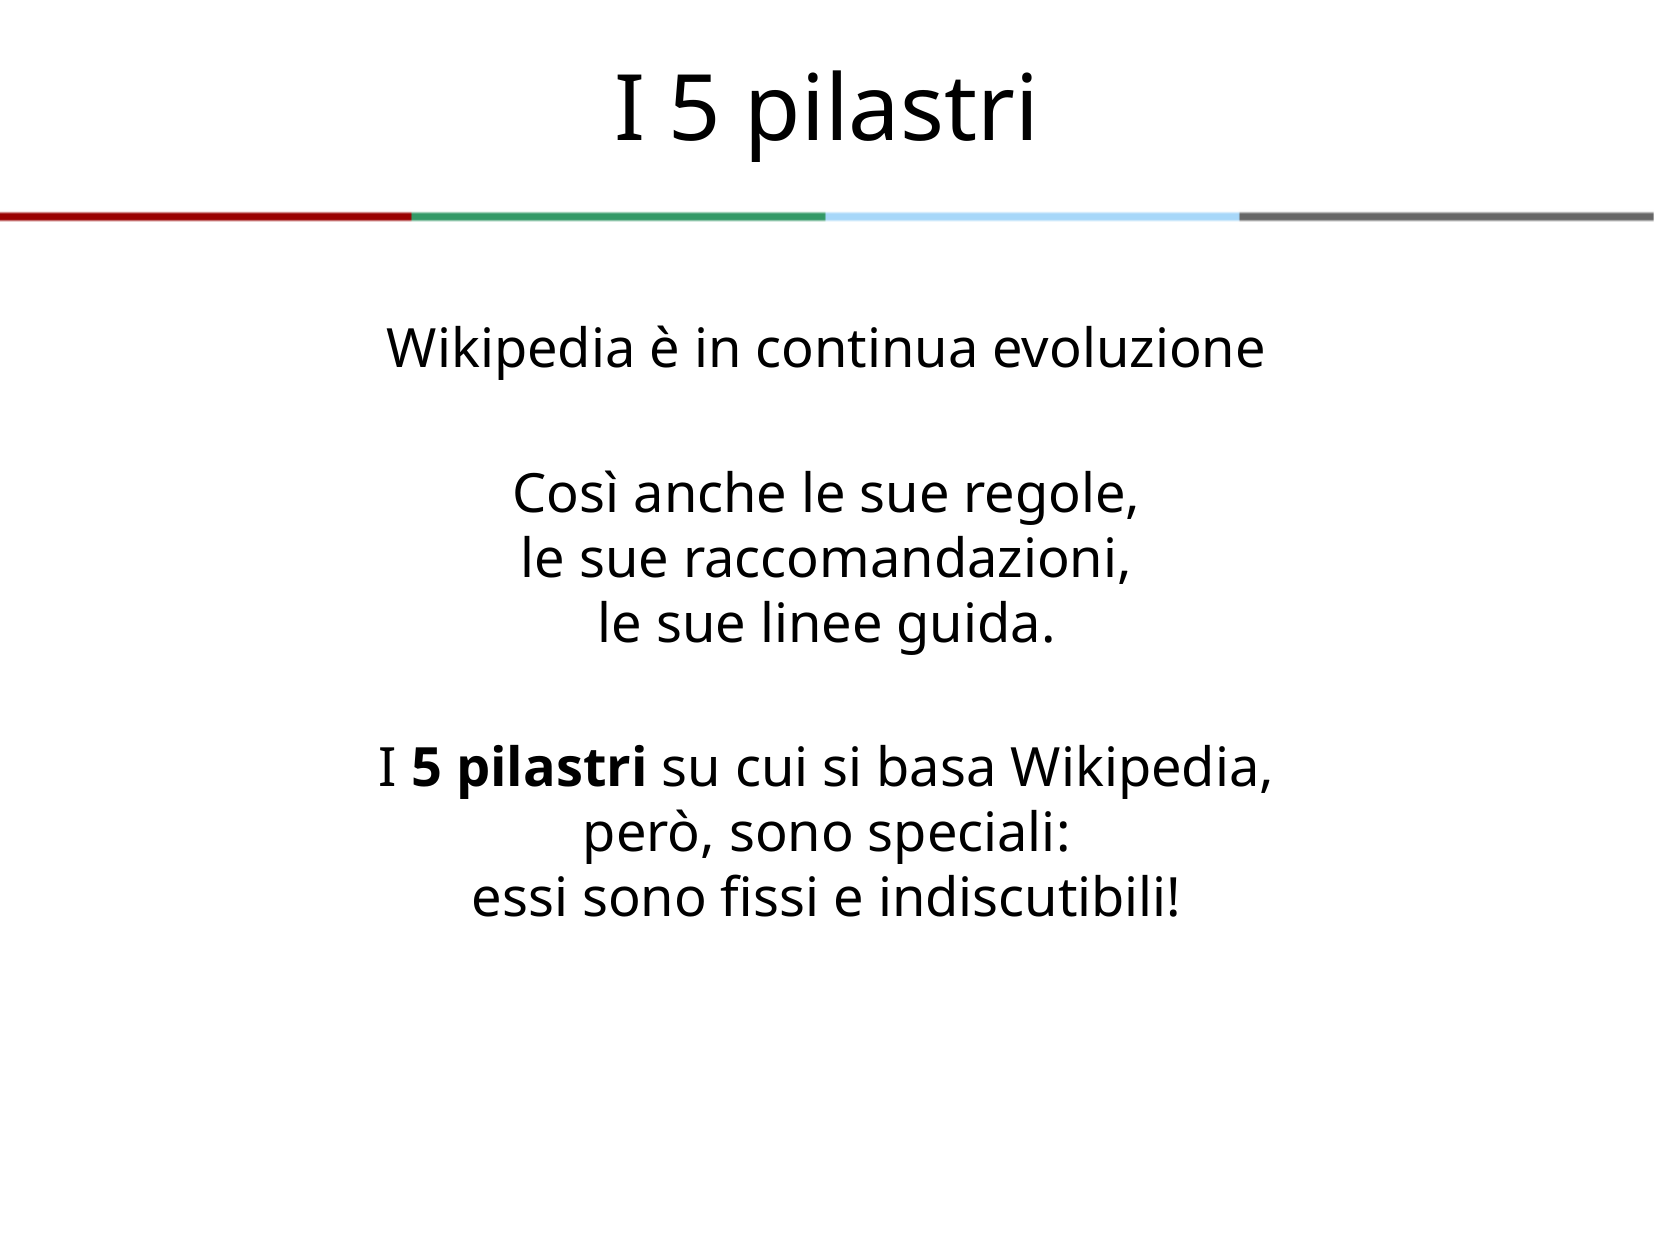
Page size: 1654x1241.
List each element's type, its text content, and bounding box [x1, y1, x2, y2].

text_box I 5 pilastri [82, 0, 1571, 200]
picture [0, 200, 1654, 235]
text_box Wikipedia è in continua evoluzione Così anche le sue regole, le sue raccomandazioni, le sue linee guida. I 5 pilastri su cui si basa Wikipedia, però, sono speciali: essi sono fissi e indiscutibili! [59, 313, 1595, 1188]
